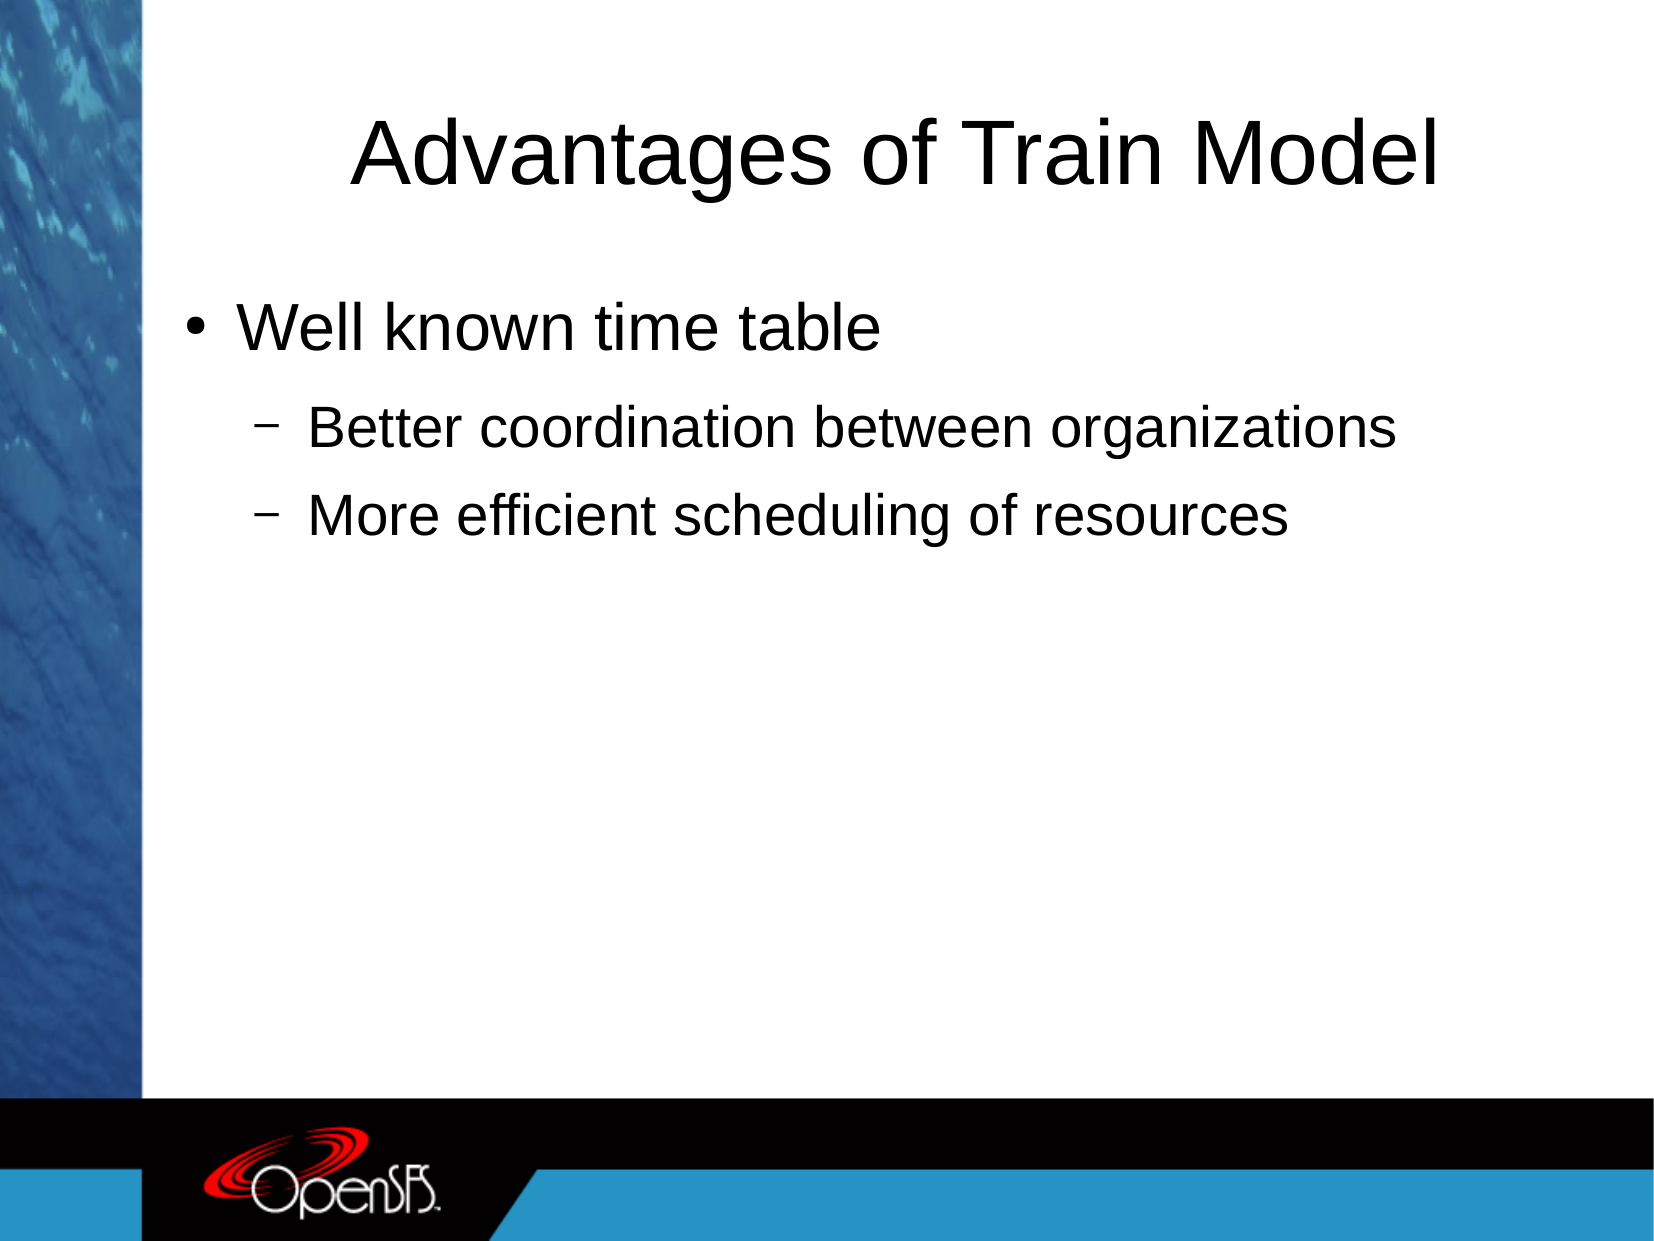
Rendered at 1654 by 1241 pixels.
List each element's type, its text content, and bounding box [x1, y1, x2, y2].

title Advantages of Train Model [163, 49, 1630, 257]
picture [0, 0, 1654, 1241]
list Well known time table Better coordination between organizations More efficient scheduling of resources [166, 290, 1622, 1010]
